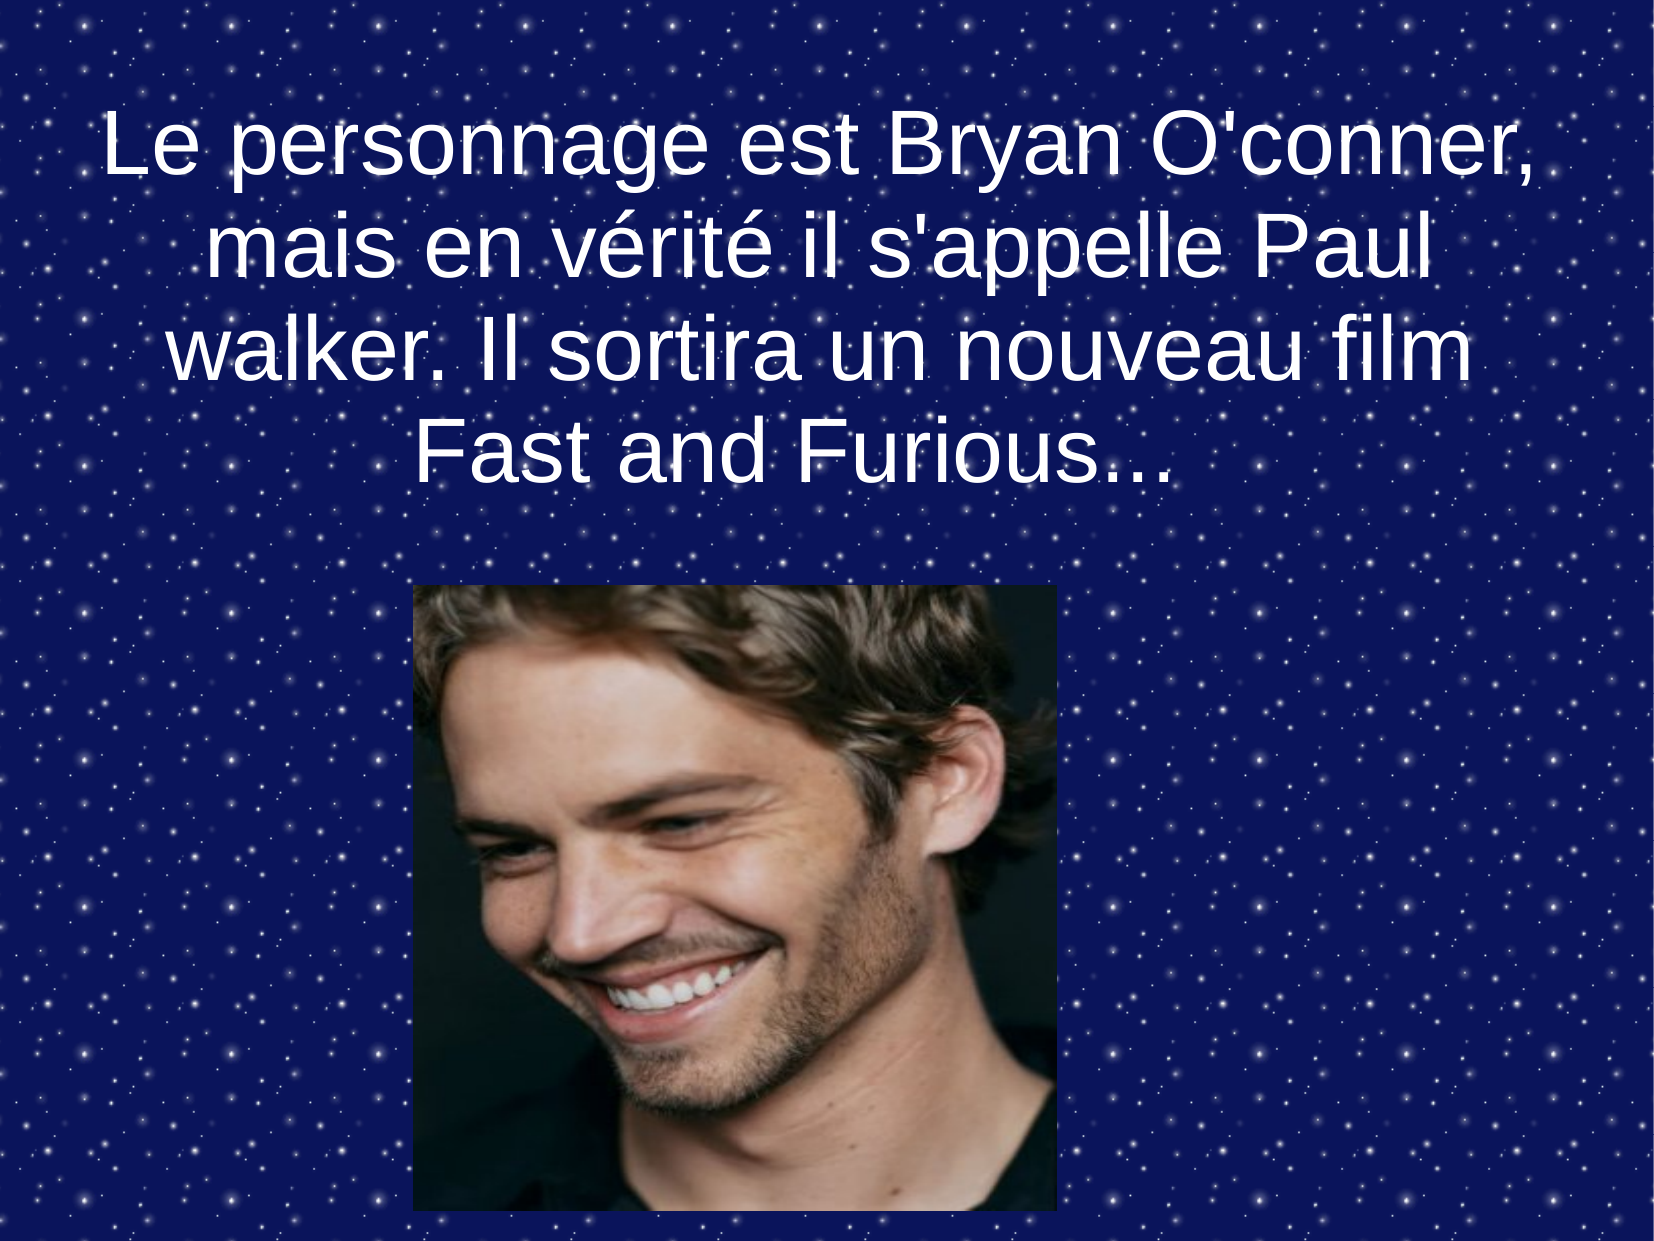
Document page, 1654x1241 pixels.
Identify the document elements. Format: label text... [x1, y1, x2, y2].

title Le personnage est Bryan O'conner, mais en vérité il s'appelle Paul walker. Il sortira un nouveau film Fast and Furious... [76, 91, 1565, 502]
picture [0, 0, 1654, 1241]
